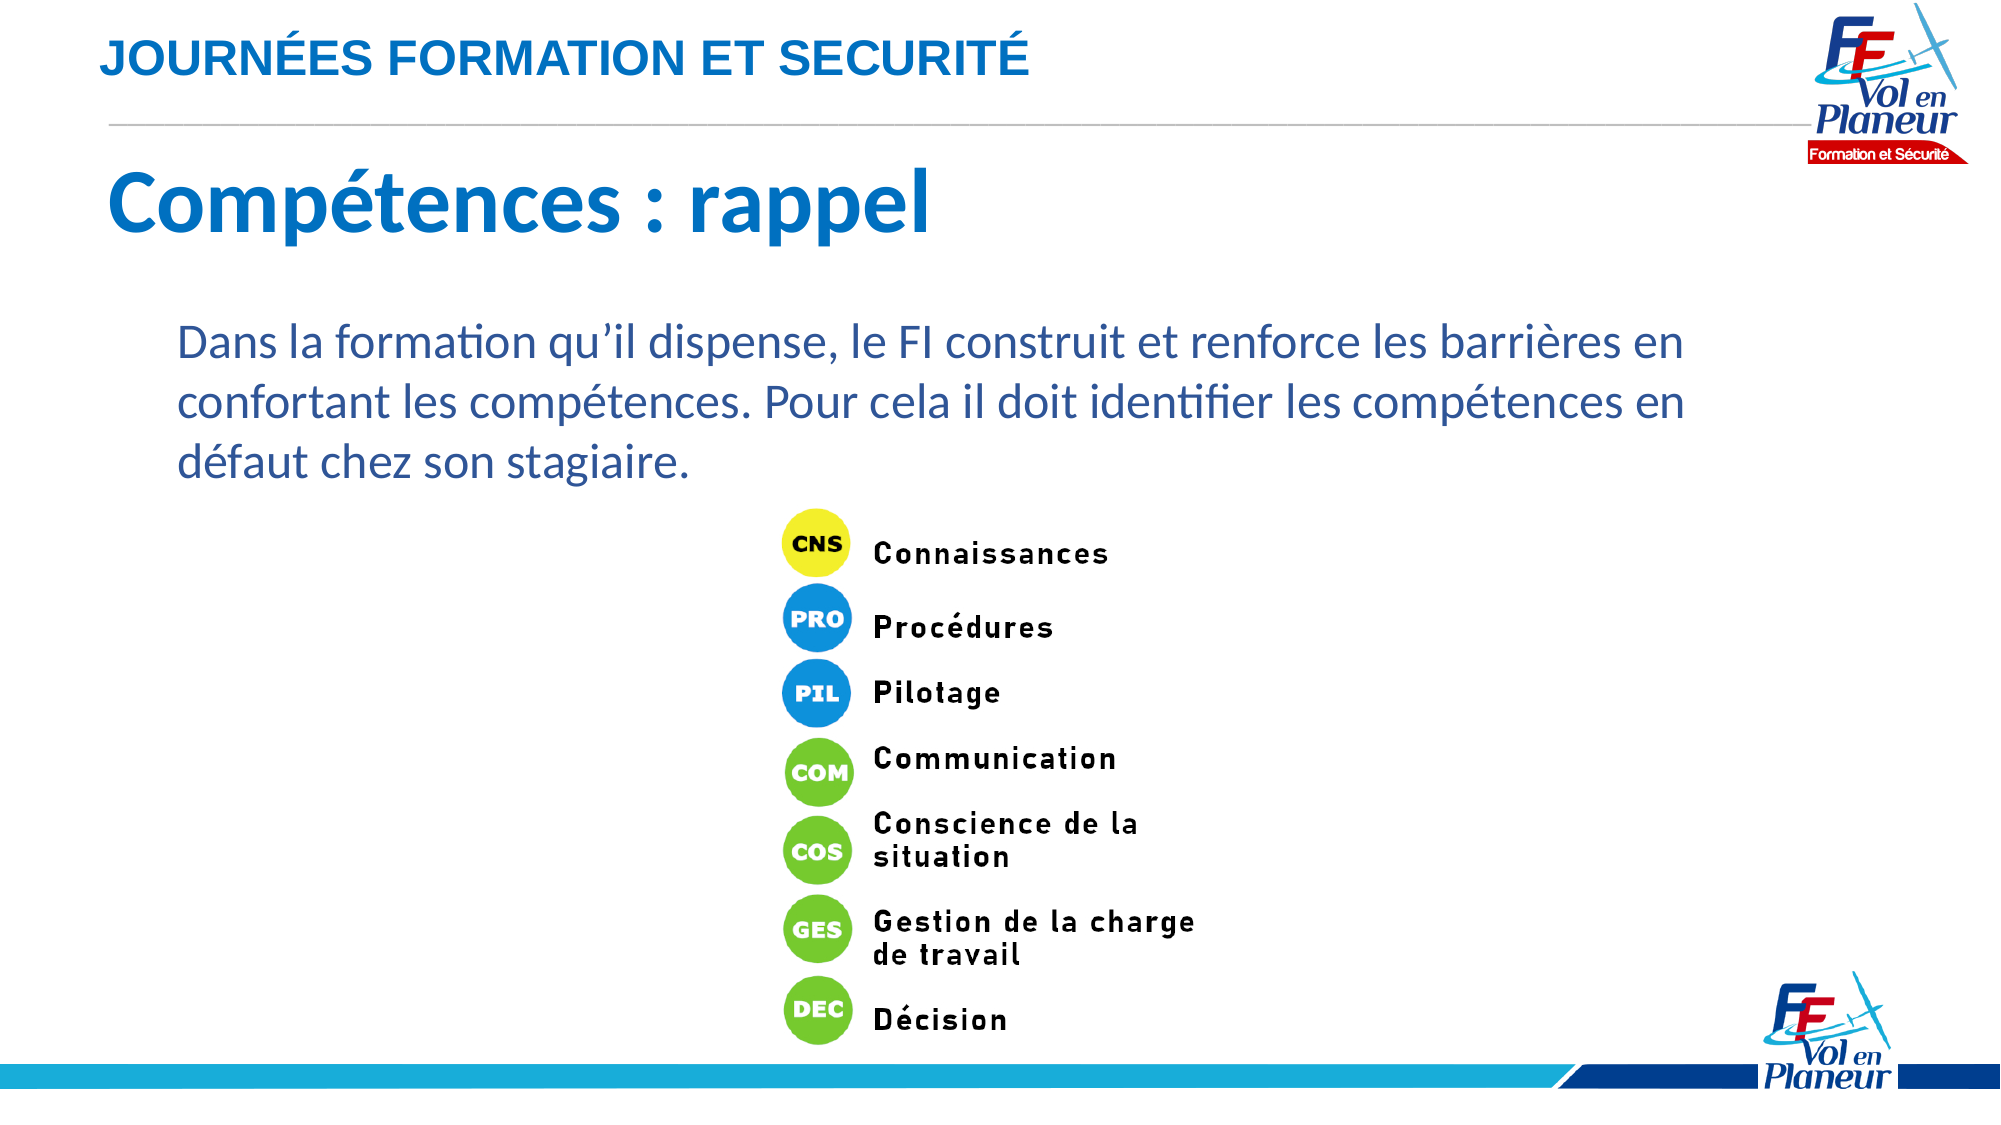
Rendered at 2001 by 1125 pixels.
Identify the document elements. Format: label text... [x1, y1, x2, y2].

picture [0, 498, 2000, 1125]
text_box Compétences : rappel [93, 133, 1298, 259]
picture [1759, 2, 2000, 165]
text_box Dans la formation qu’il dispense, le FI construit et renforce les barrières en confortant les compétences. Pour cela il doit identifier les compétences en défaut chez son stagiaire. [162, 301, 1838, 497]
list JOURNÉES FORMATION ET SECURITÉ [70, 24, 1547, 93]
